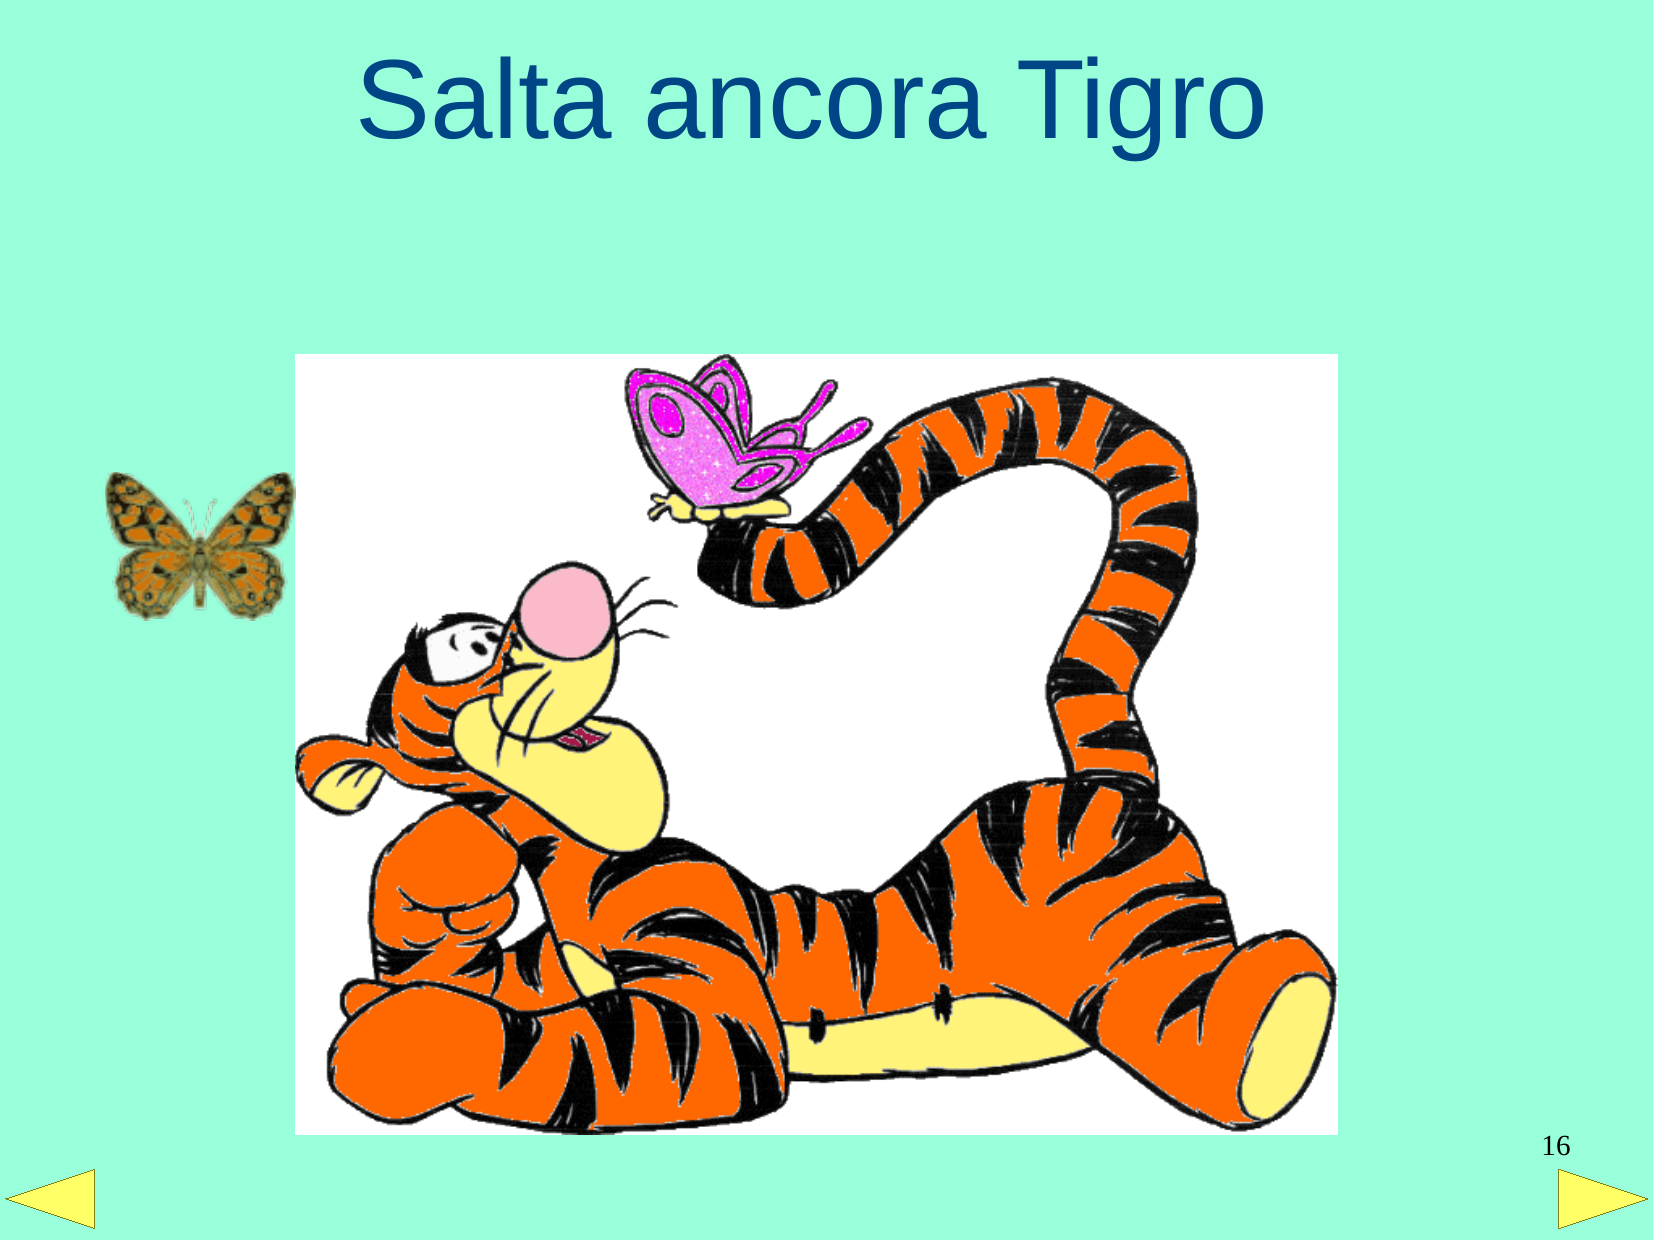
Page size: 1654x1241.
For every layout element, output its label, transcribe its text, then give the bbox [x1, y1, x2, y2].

text_box [1558, 1169, 1648, 1229]
text_box [5, 1169, 95, 1229]
text_box Salta ancora Tigro [236, 29, 1388, 192]
picture [105, 354, 1338, 1135]
